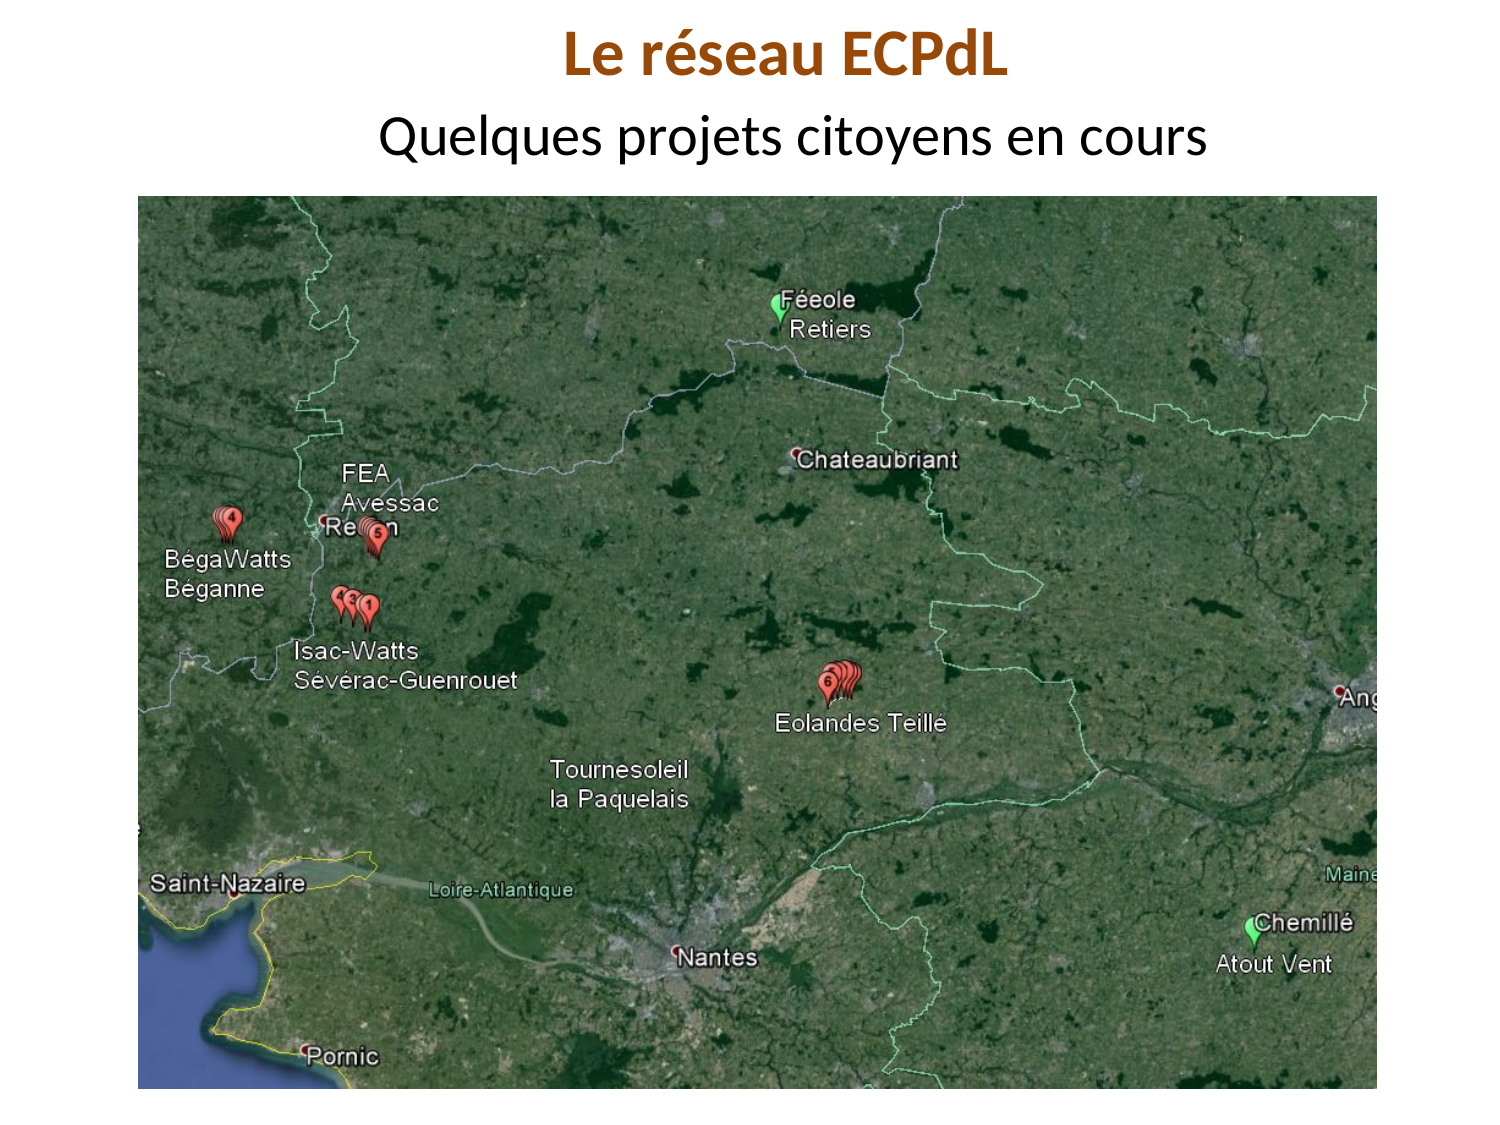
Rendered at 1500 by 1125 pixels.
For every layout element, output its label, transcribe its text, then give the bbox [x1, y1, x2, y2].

title Le réseau ECPdL Quelques projets citoyens en cours [88, 19, 1485, 159]
picture [138, 196, 1377, 1089]
